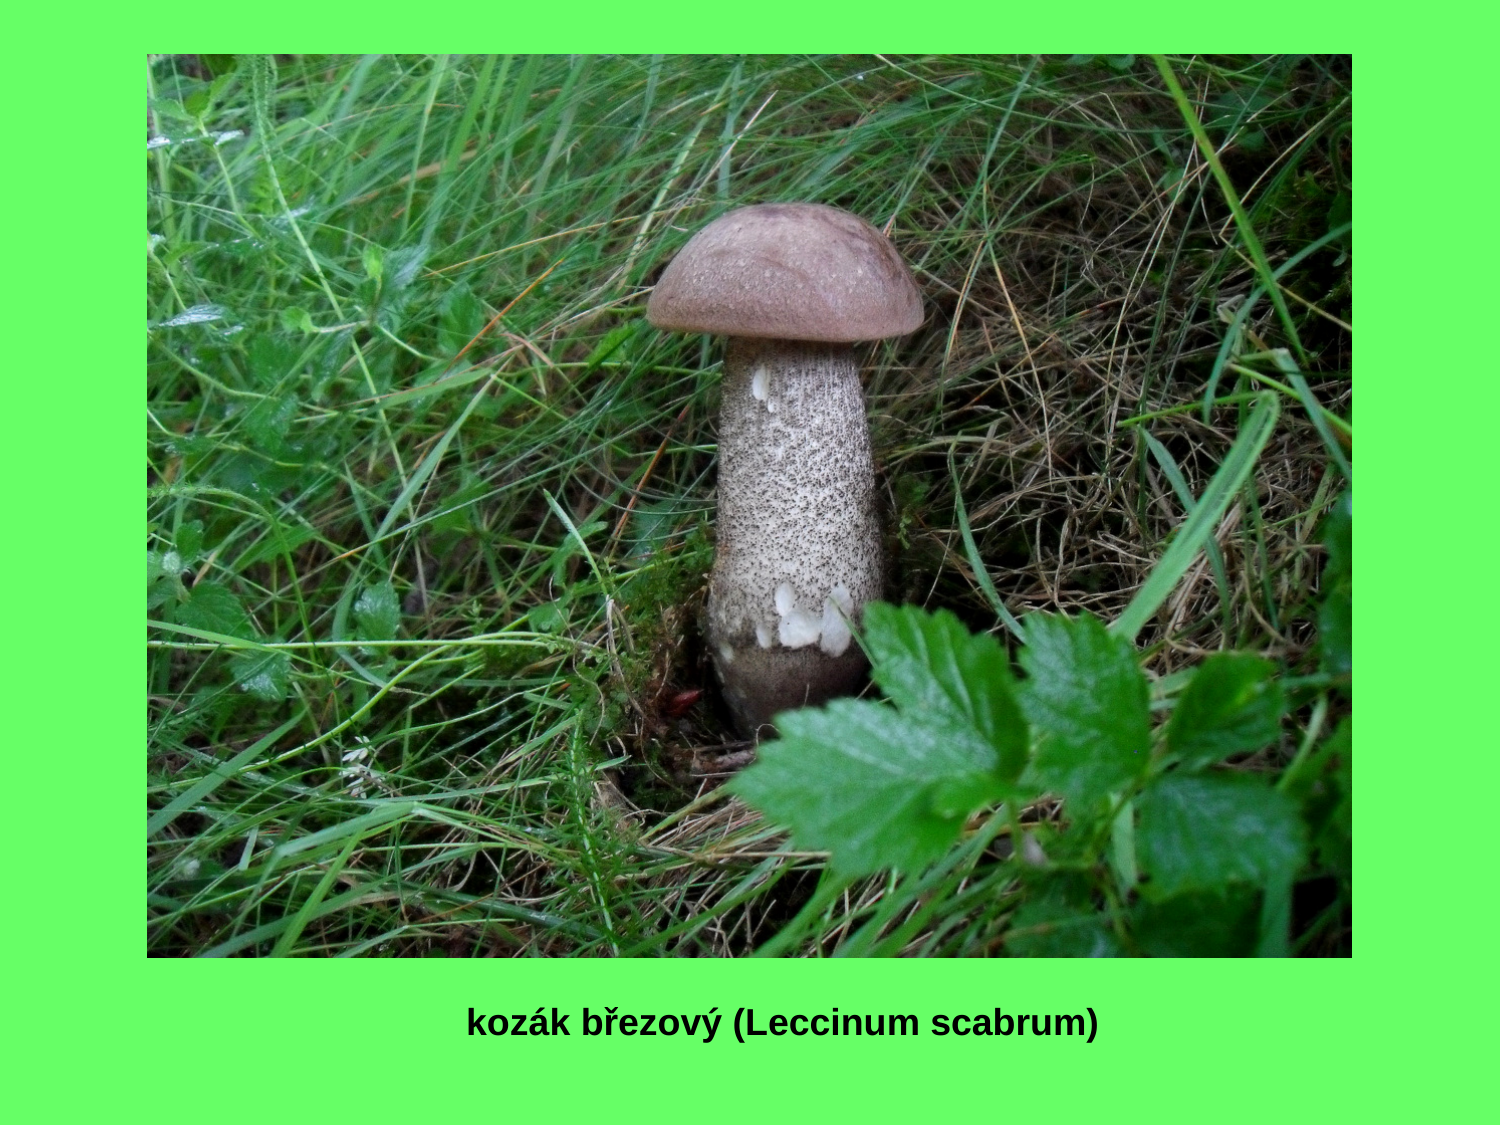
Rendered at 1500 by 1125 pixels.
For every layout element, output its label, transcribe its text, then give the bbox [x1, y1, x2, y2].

text_box kozák březový (Leccinum scabrum) [451, 990, 1115, 1052]
picture [147, 54, 1352, 958]
